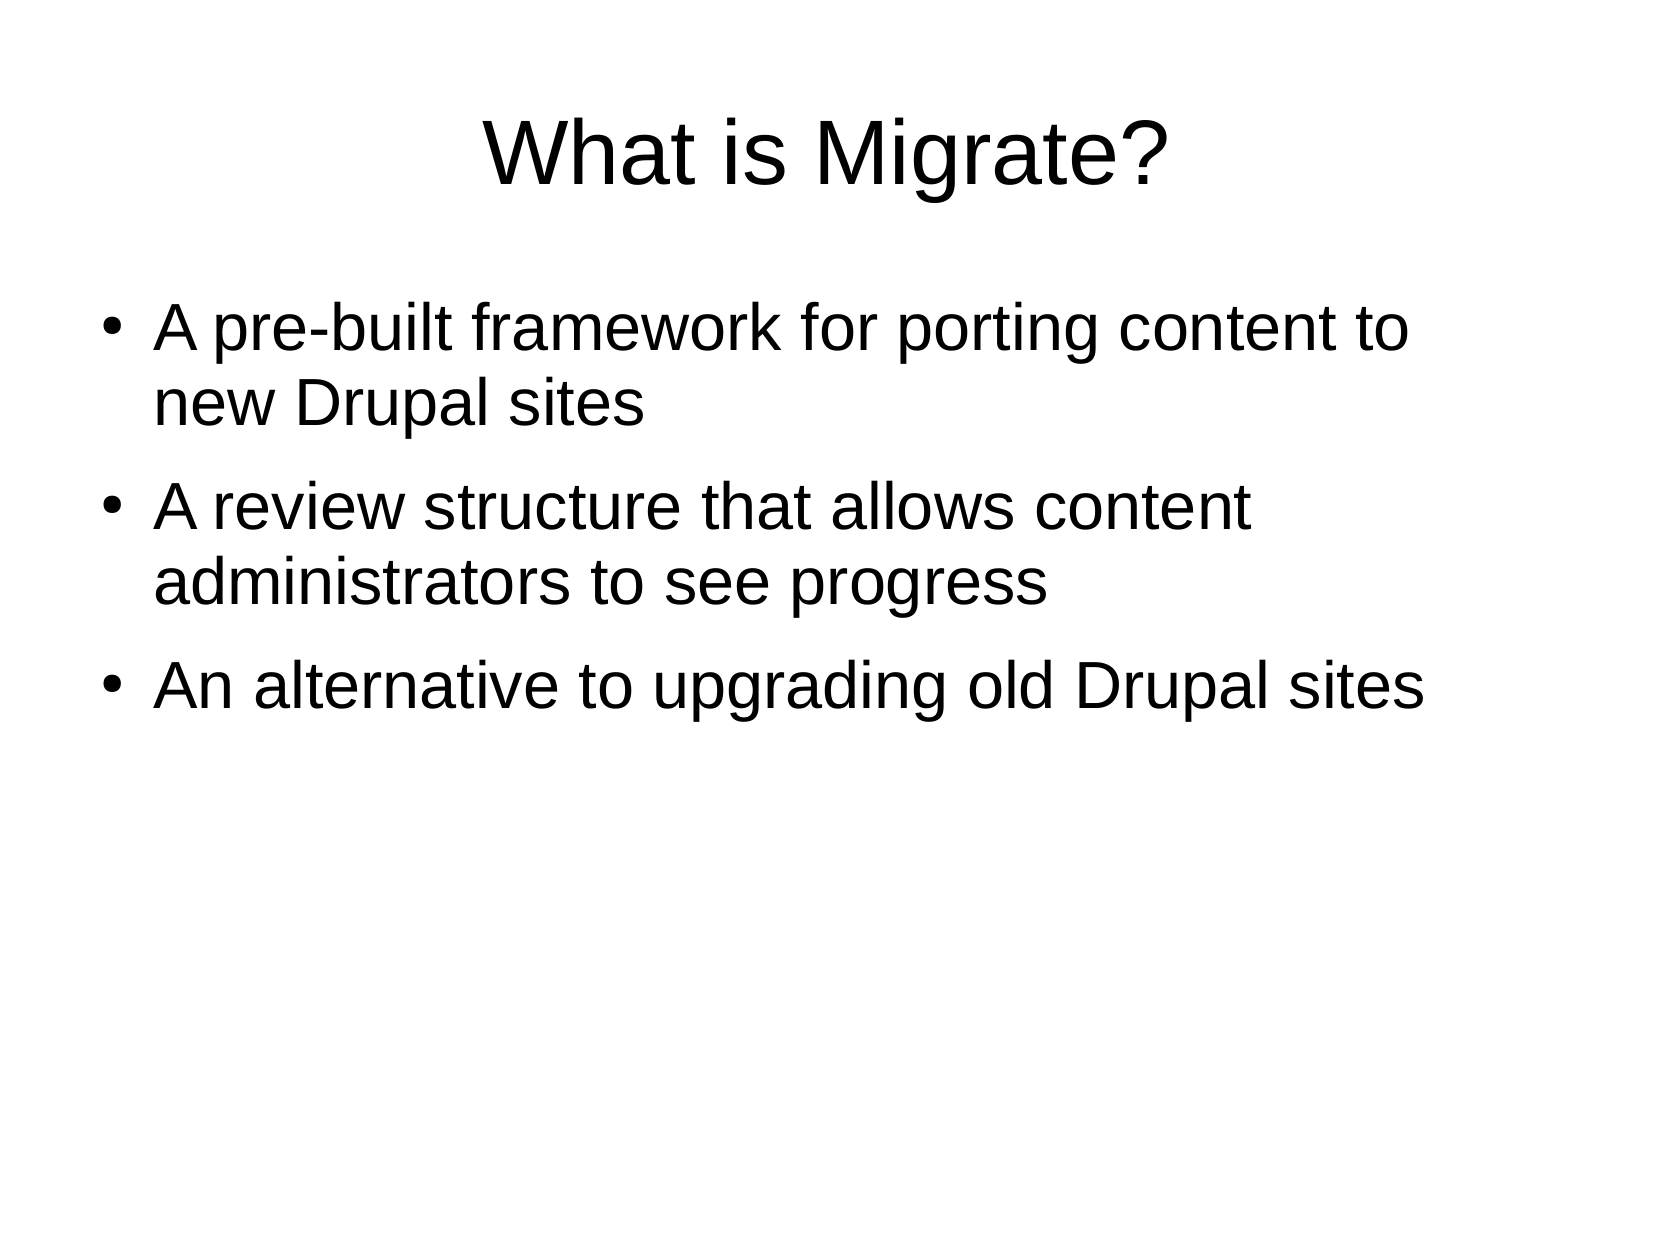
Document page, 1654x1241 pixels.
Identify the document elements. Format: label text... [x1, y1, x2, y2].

title What is Migrate? [82, 49, 1571, 257]
list A pre-built framework for porting content to new Drupal sites A review structure that allows content administrators to see progress An alternative to upgrading old Drupal sites [82, 290, 1538, 1010]
